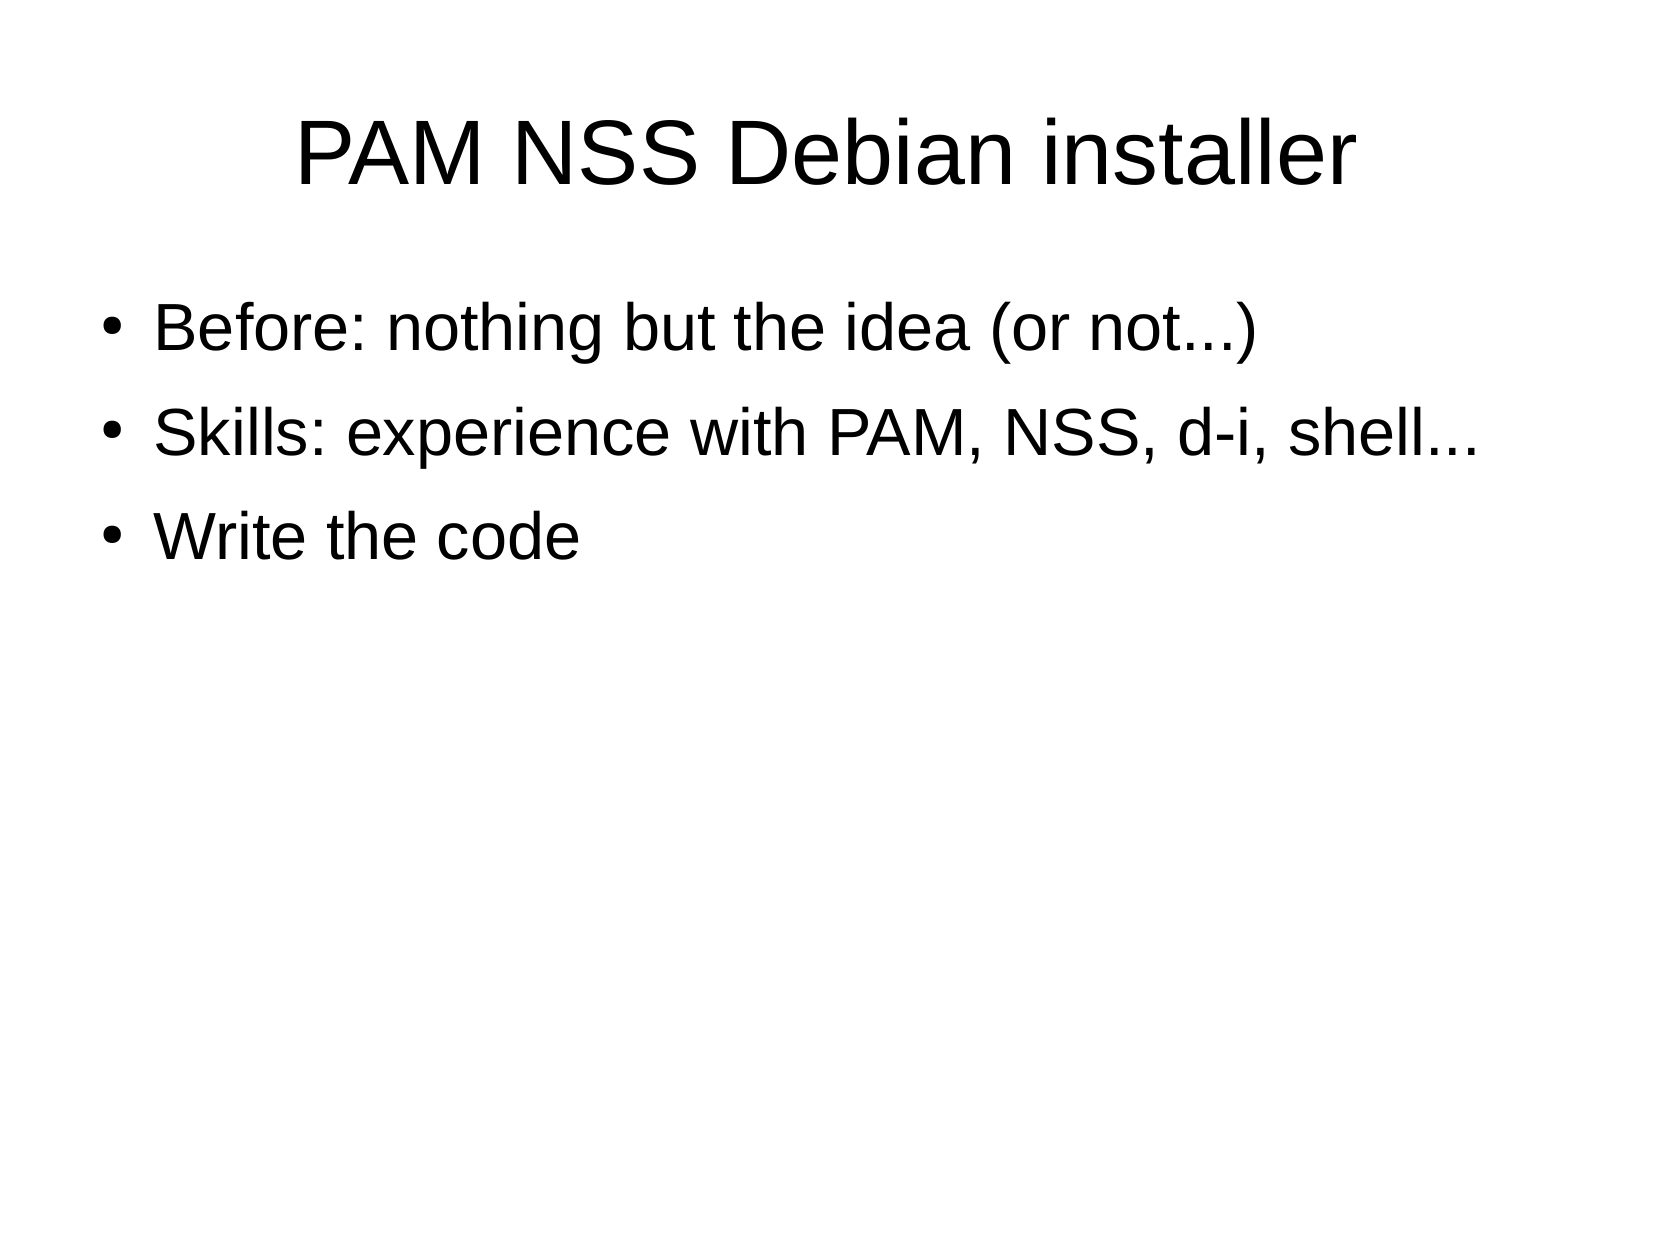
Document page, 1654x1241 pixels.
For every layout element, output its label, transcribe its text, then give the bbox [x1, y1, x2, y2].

list Before: nothing but the idea (or not...) Skills: experience with PAM, NSS, d-i, shell... Write the code [82, 290, 1571, 1109]
title PAM NSS Debian installer [82, 56, 1571, 250]
